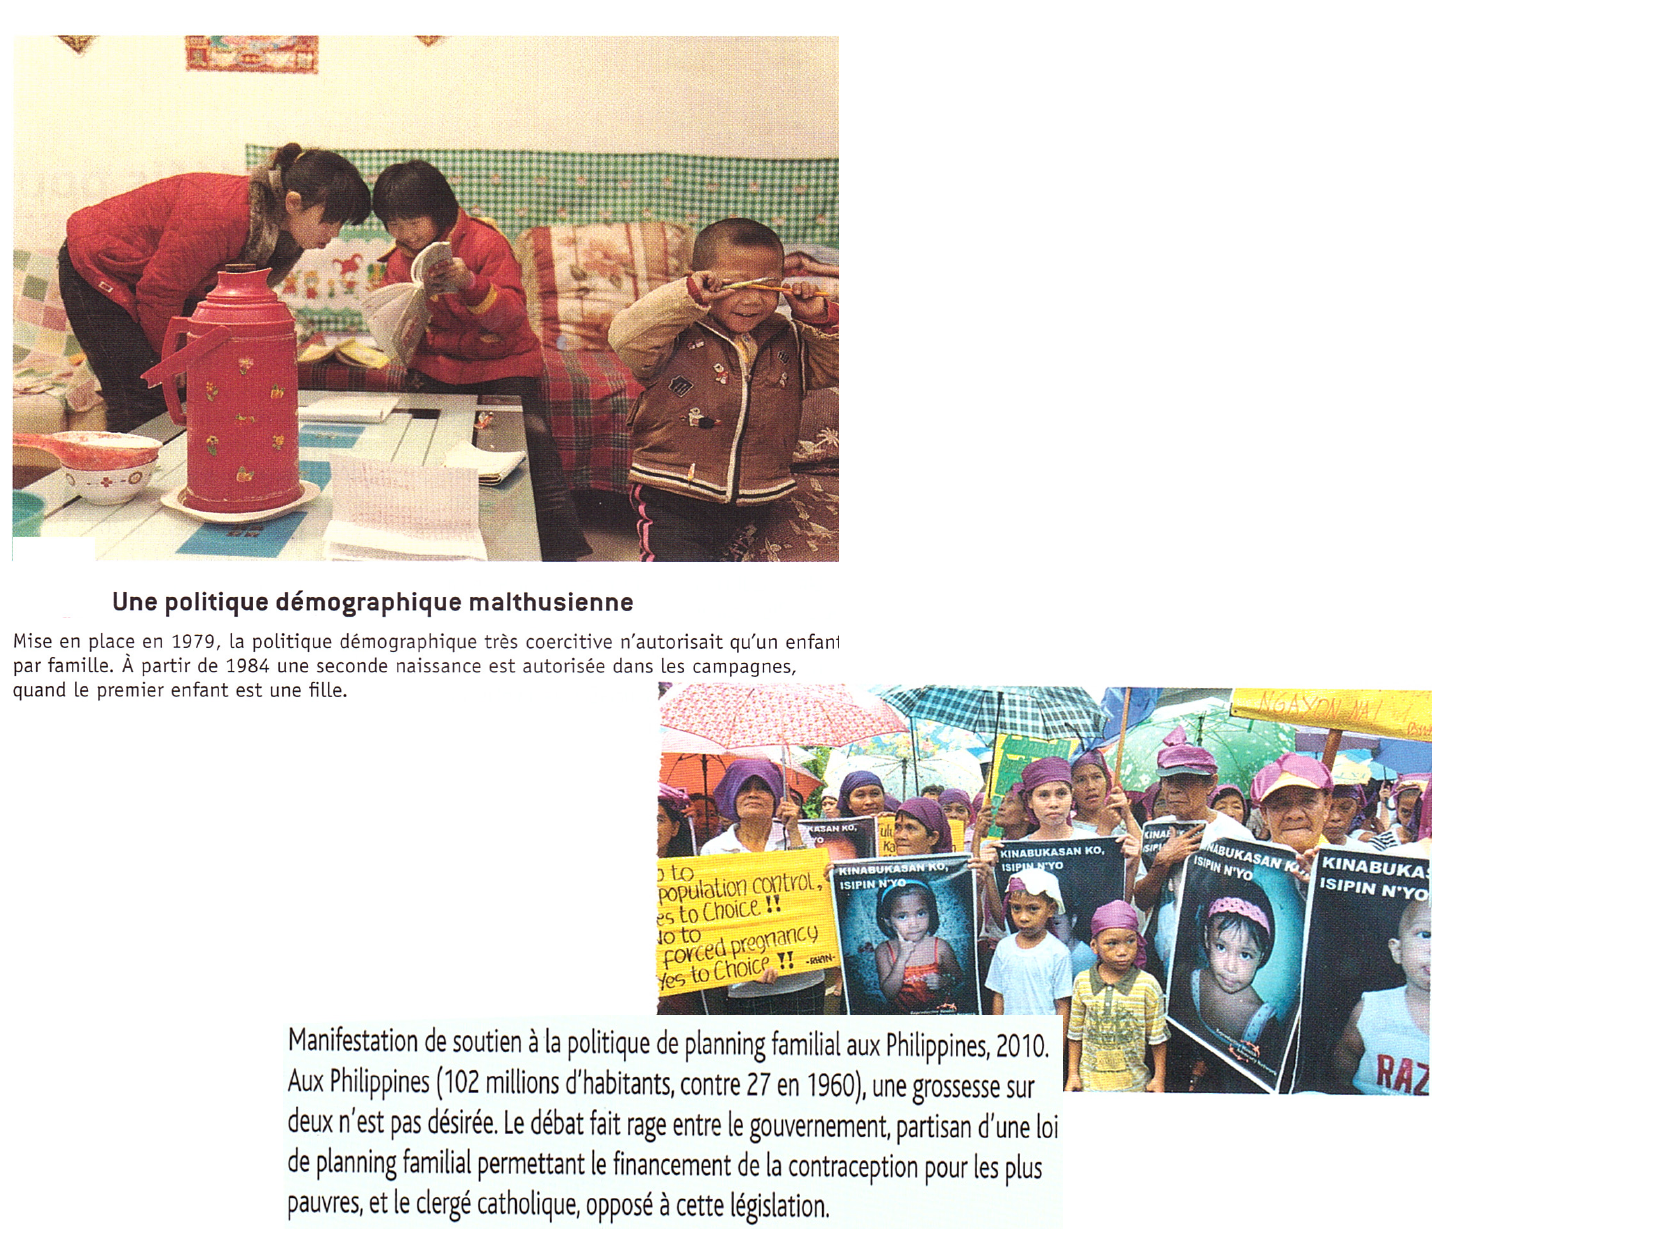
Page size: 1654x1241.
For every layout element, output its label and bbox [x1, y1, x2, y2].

picture [11, 31, 1432, 1229]
